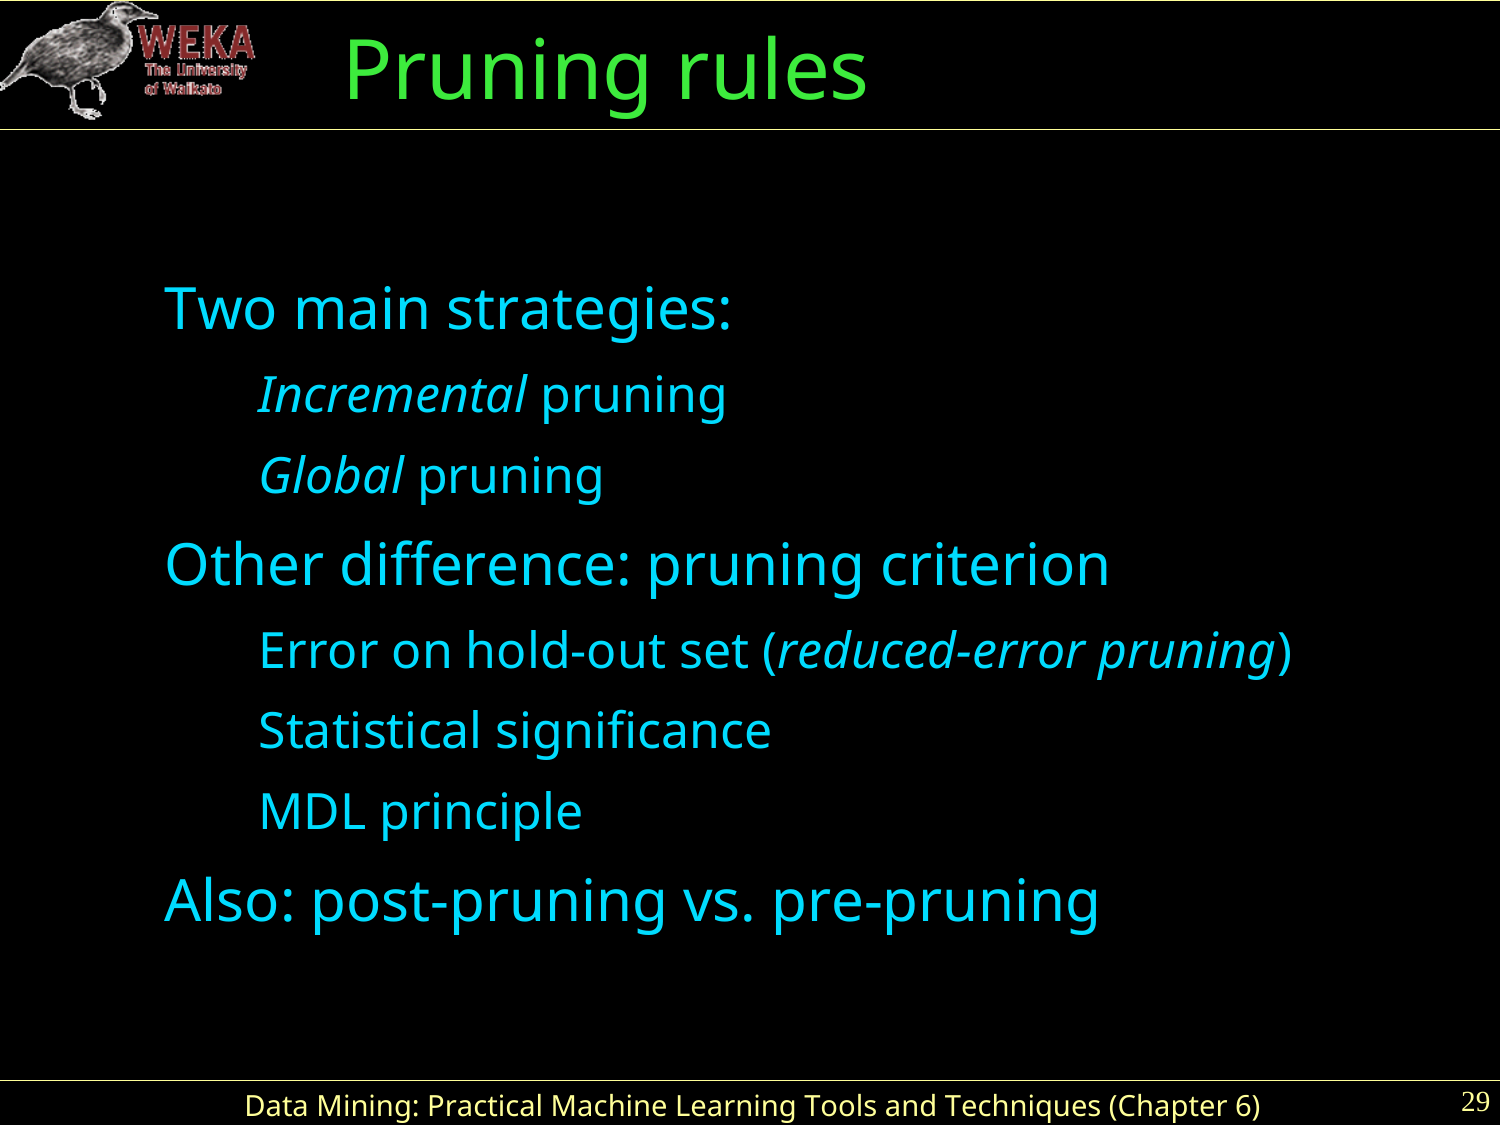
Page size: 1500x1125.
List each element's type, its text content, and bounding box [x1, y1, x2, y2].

title Pruning rules [327, 0, 1500, 148]
list Two main strategies: Incremental pruning Global pruning Other difference: pruning criterion Error on hold-out set (reduced-error pruning) Statistical significance MDL principle Also: post-pruning vs. pre-pruning [149, 260, 1388, 936]
picture [0, 1, 266, 129]
